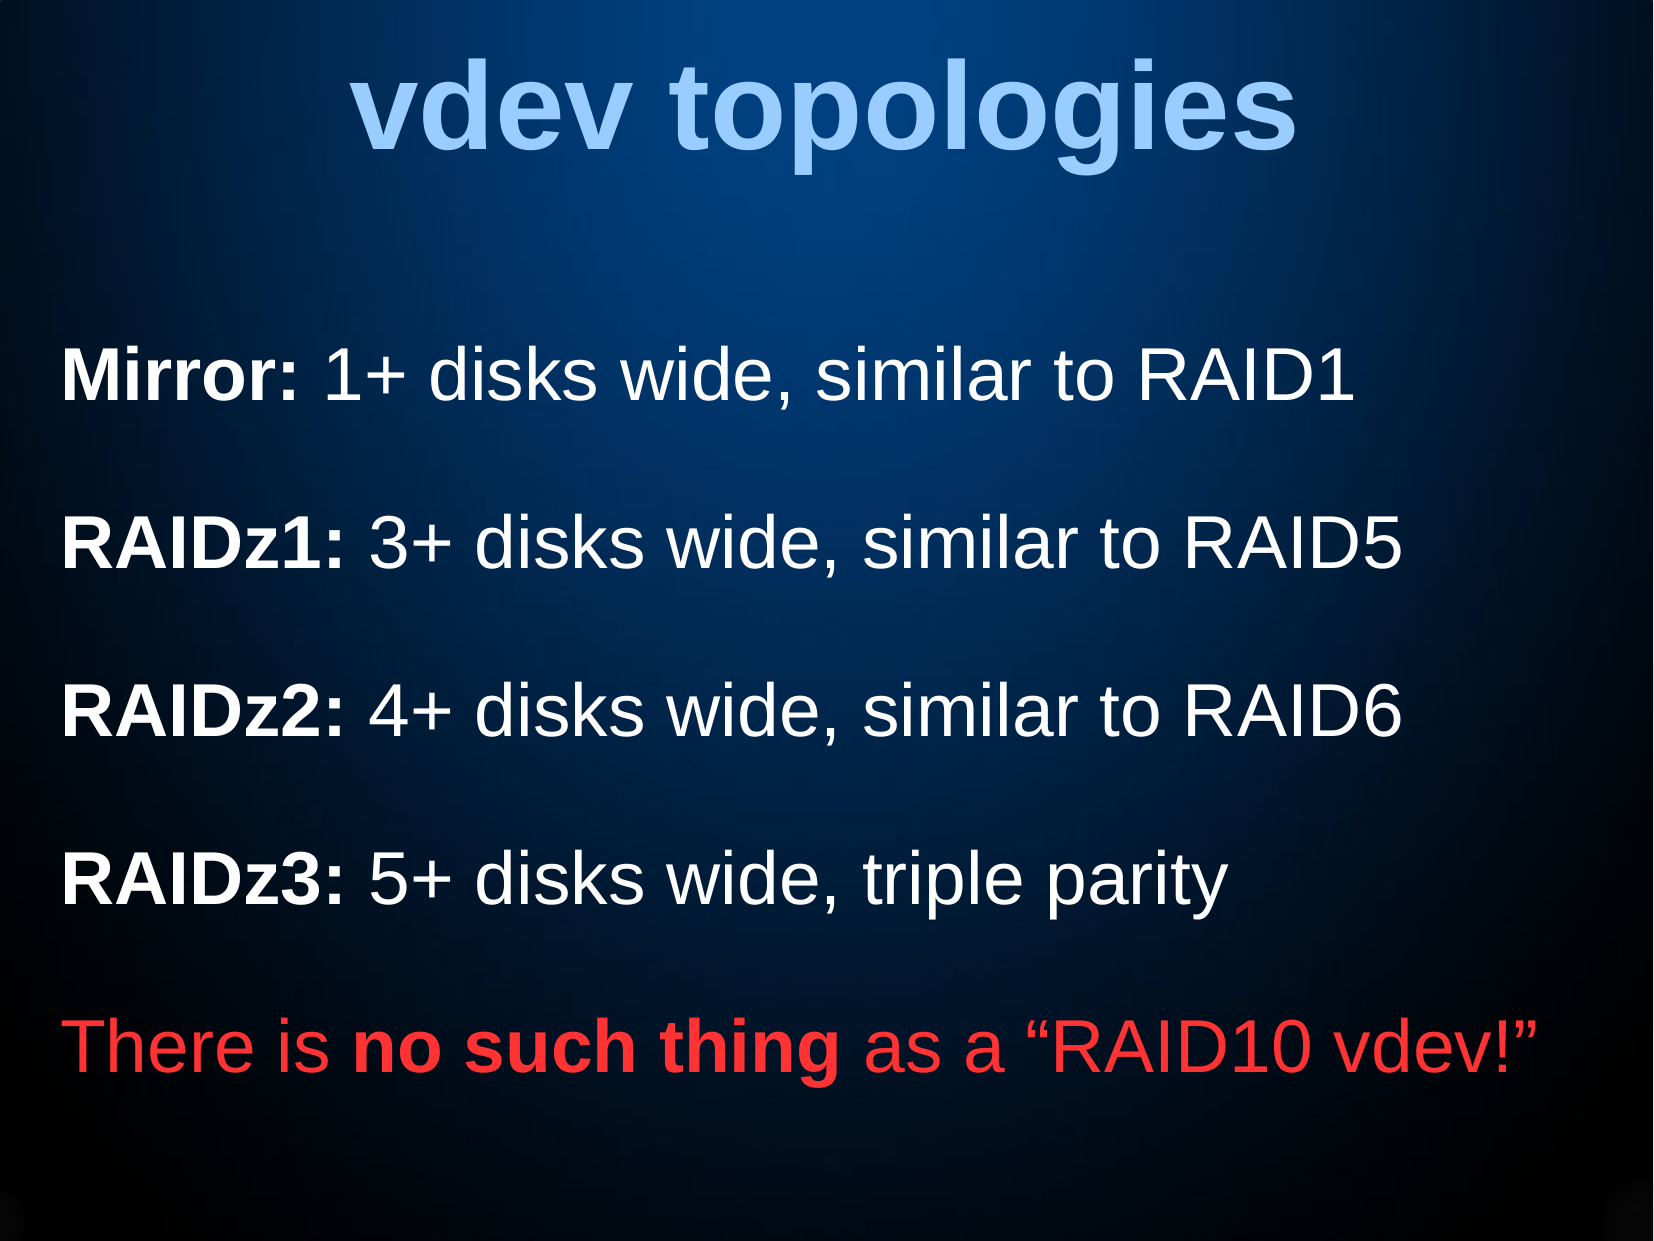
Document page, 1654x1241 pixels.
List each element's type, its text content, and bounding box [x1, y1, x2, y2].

title vdev topologies [0, 2, 1651, 211]
picture [0, 0, 1654, 1241]
title Mirror: 1+ disks wide, similar to RAID1 RAIDz1: 3+ disks wide, similar to RAID5 RAIDz2: 4+ disks wide, similar to RAID6 RAIDz3: 5+ disks wide, triple parity There is no such thing as a “RAID10 vdev!” [60, 222, 1591, 1198]
